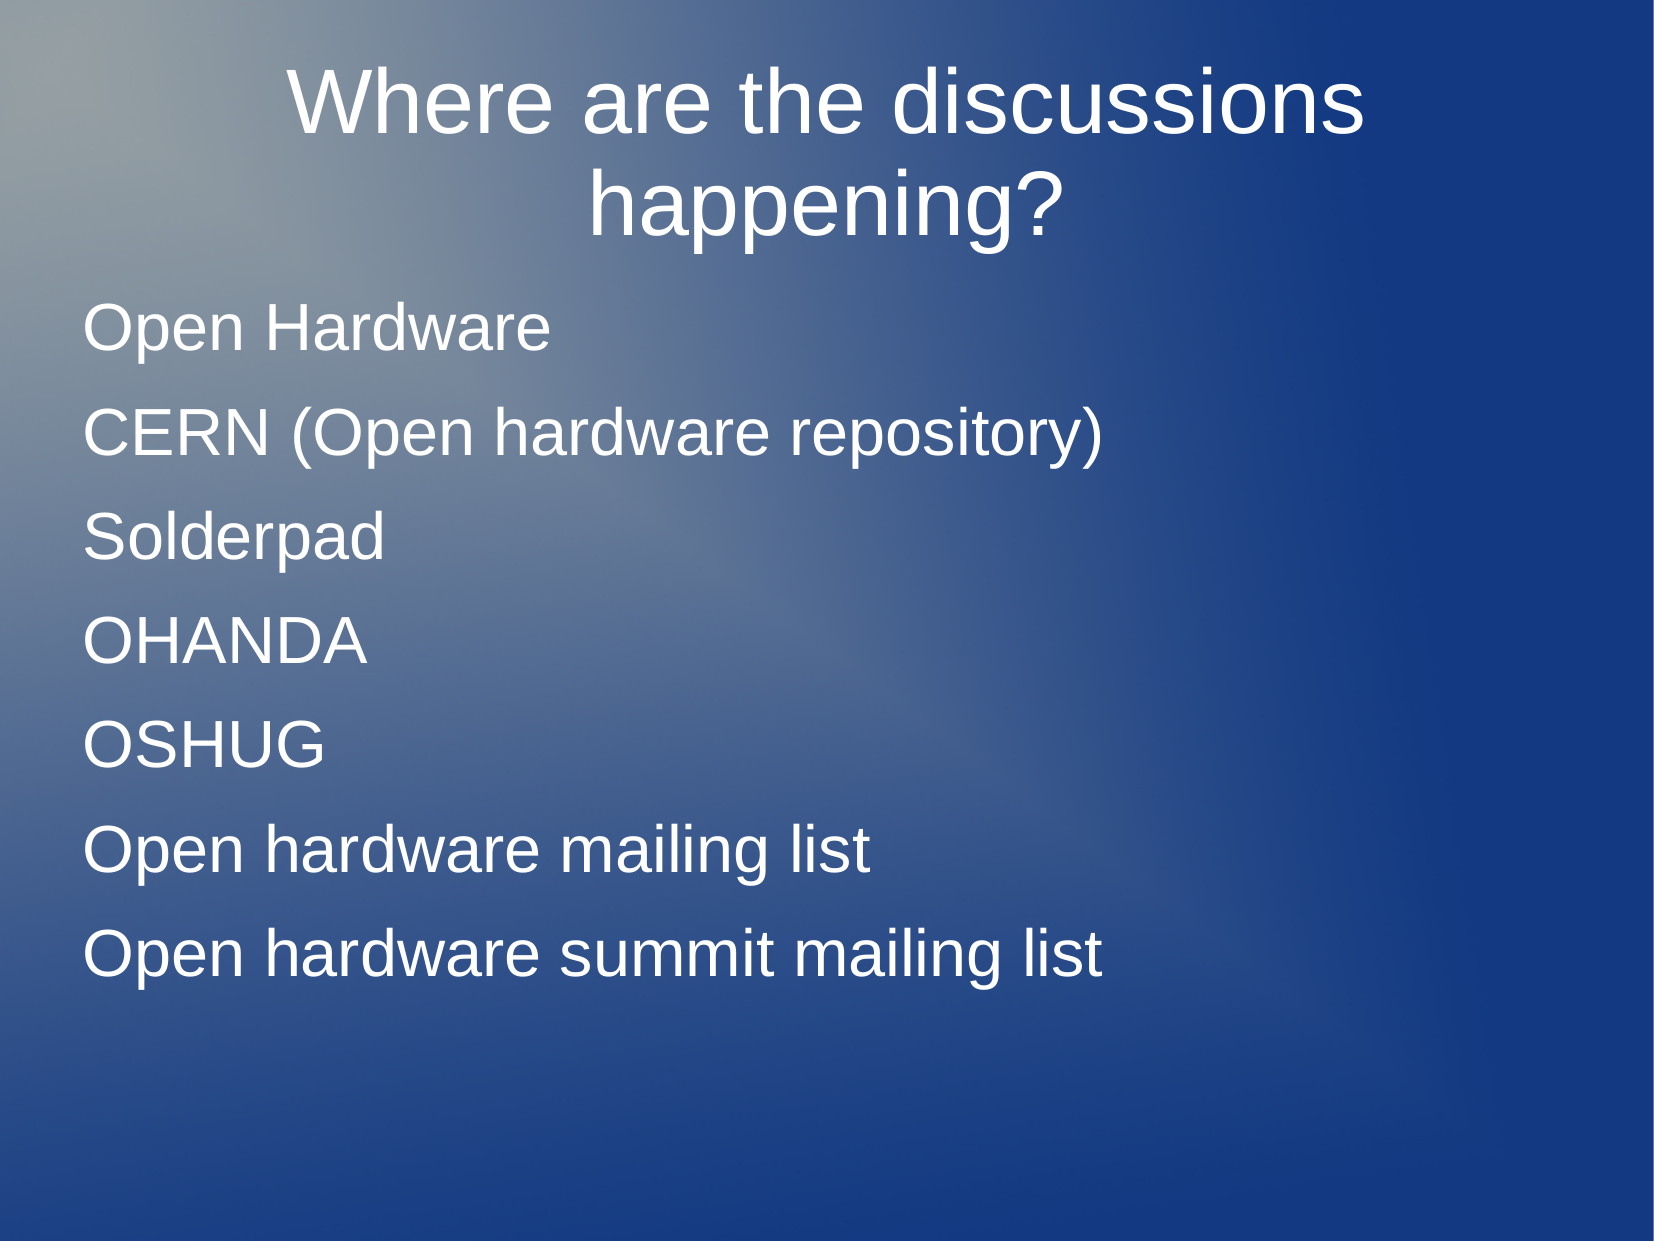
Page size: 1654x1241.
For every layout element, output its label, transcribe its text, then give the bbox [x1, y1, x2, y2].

list Open Hardware CERN (Open hardware repository) Solderpad OHANDA OSHUG Open hardware mailing list Open hardware summit mailing list [82, 290, 1571, 1109]
picture [0, 0, 1654, 1241]
title Where are the discussions happening? [82, 49, 1571, 257]
